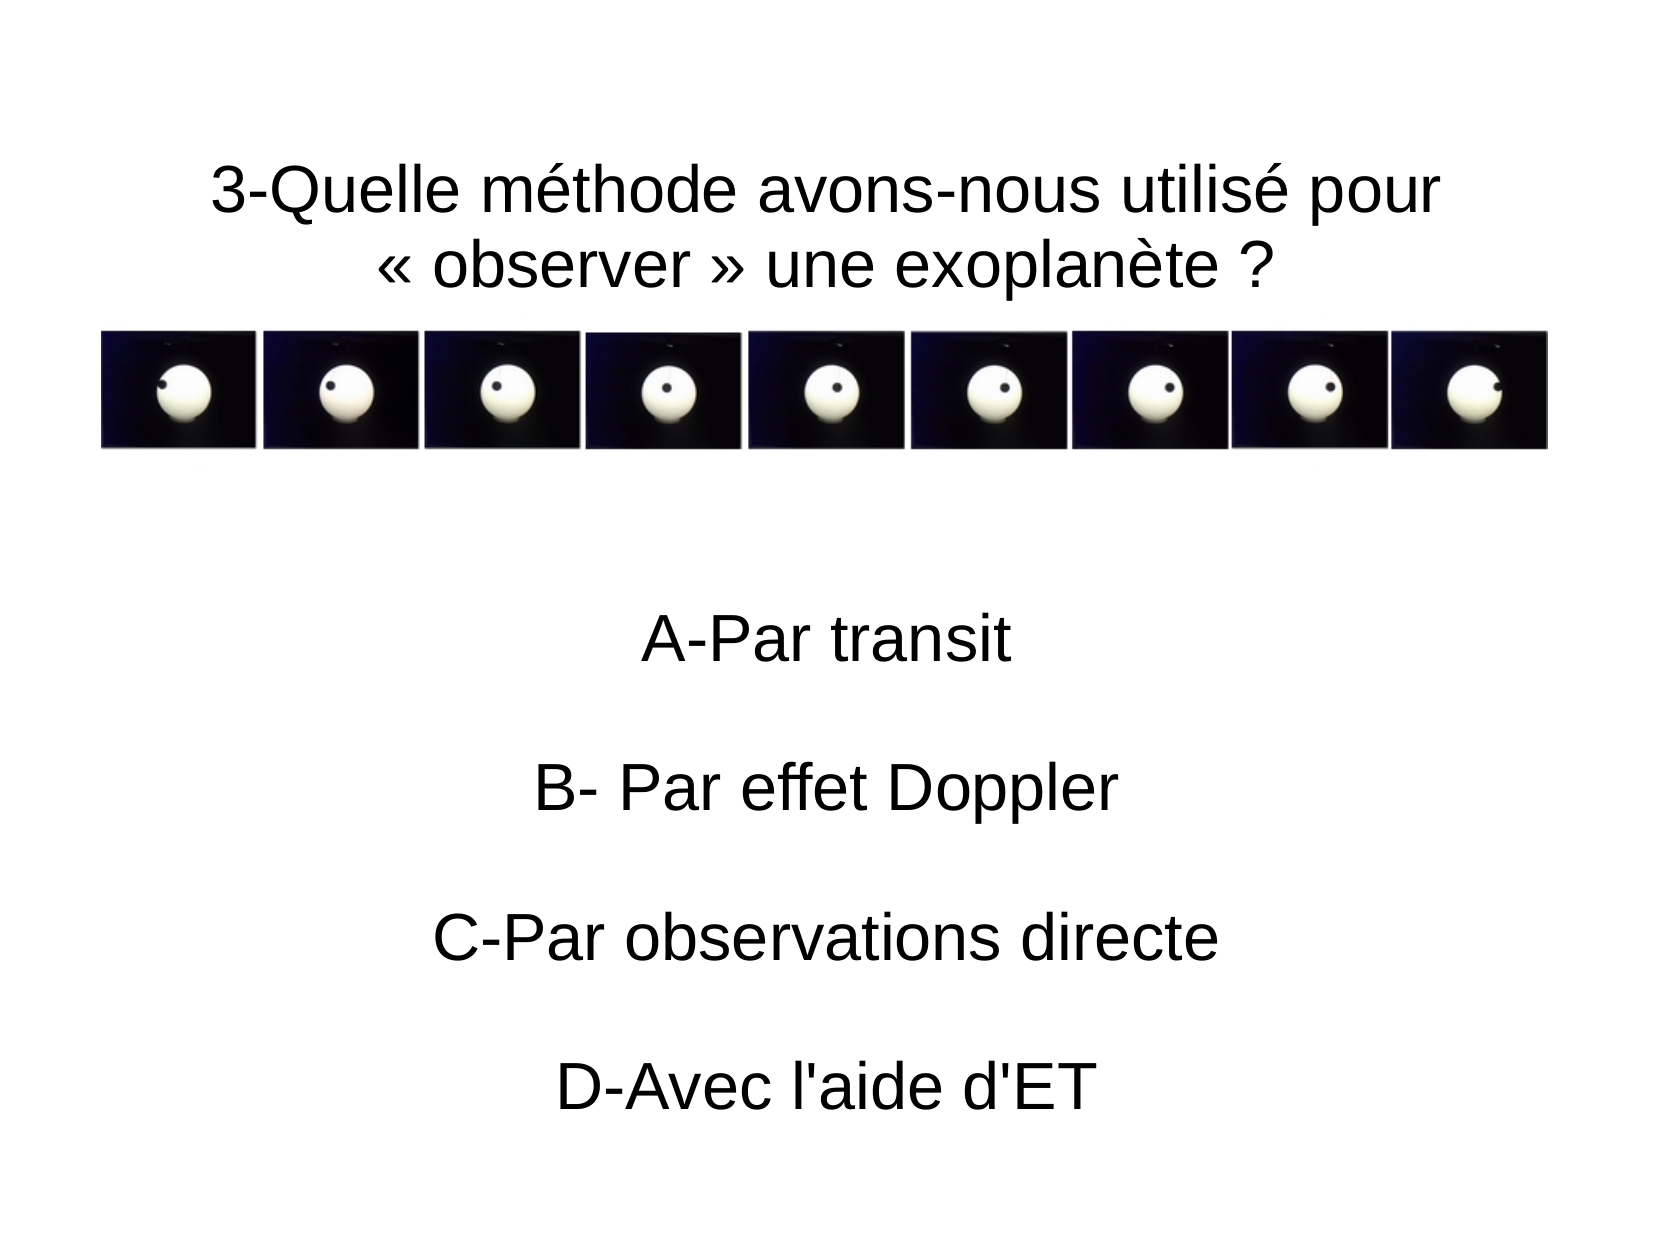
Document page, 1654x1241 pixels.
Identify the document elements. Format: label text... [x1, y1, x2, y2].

picture [101, 317, 1548, 473]
subtitle 3-Quelle méthode avons-nous utilisé pour « observer » une exoplanète ? A-Par transit B- Par effet Doppler C-Par observations directe D-Avec l'aide d'ET [82, 152, 1571, 1124]
